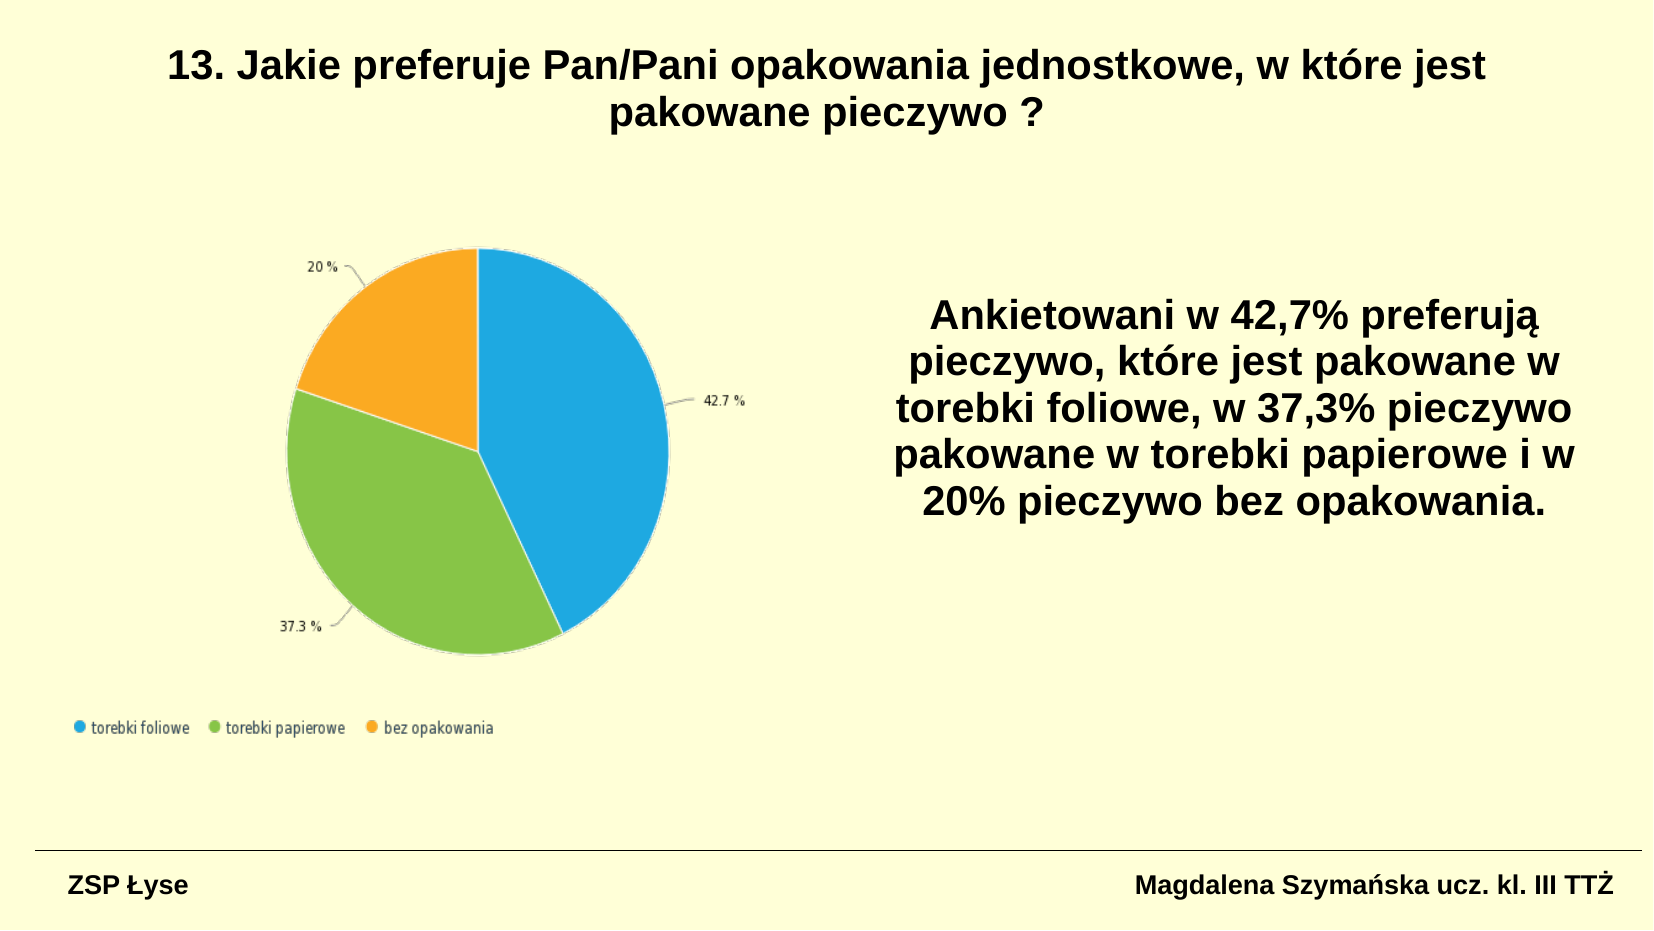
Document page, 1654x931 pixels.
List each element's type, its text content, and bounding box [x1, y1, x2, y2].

text_box Ankietowani w 42,7% preferują pieczywo, które jest pakowane w torebki foliowe, w 37,3% pieczywo pakowane w torebki papierowe i w 20% pieczywo bez opakowania. [838, 284, 1630, 532]
text_box 13. Jakie preferuje Pan/Pani opakowania jednostkowe, w które jest pakowane pieczywo ? [129, 34, 1524, 189]
text_box ZSP Łyse Magdalena Szymańska ucz. kl. III TTŻ [53, 862, 1630, 920]
picture [46, 212, 910, 768]
